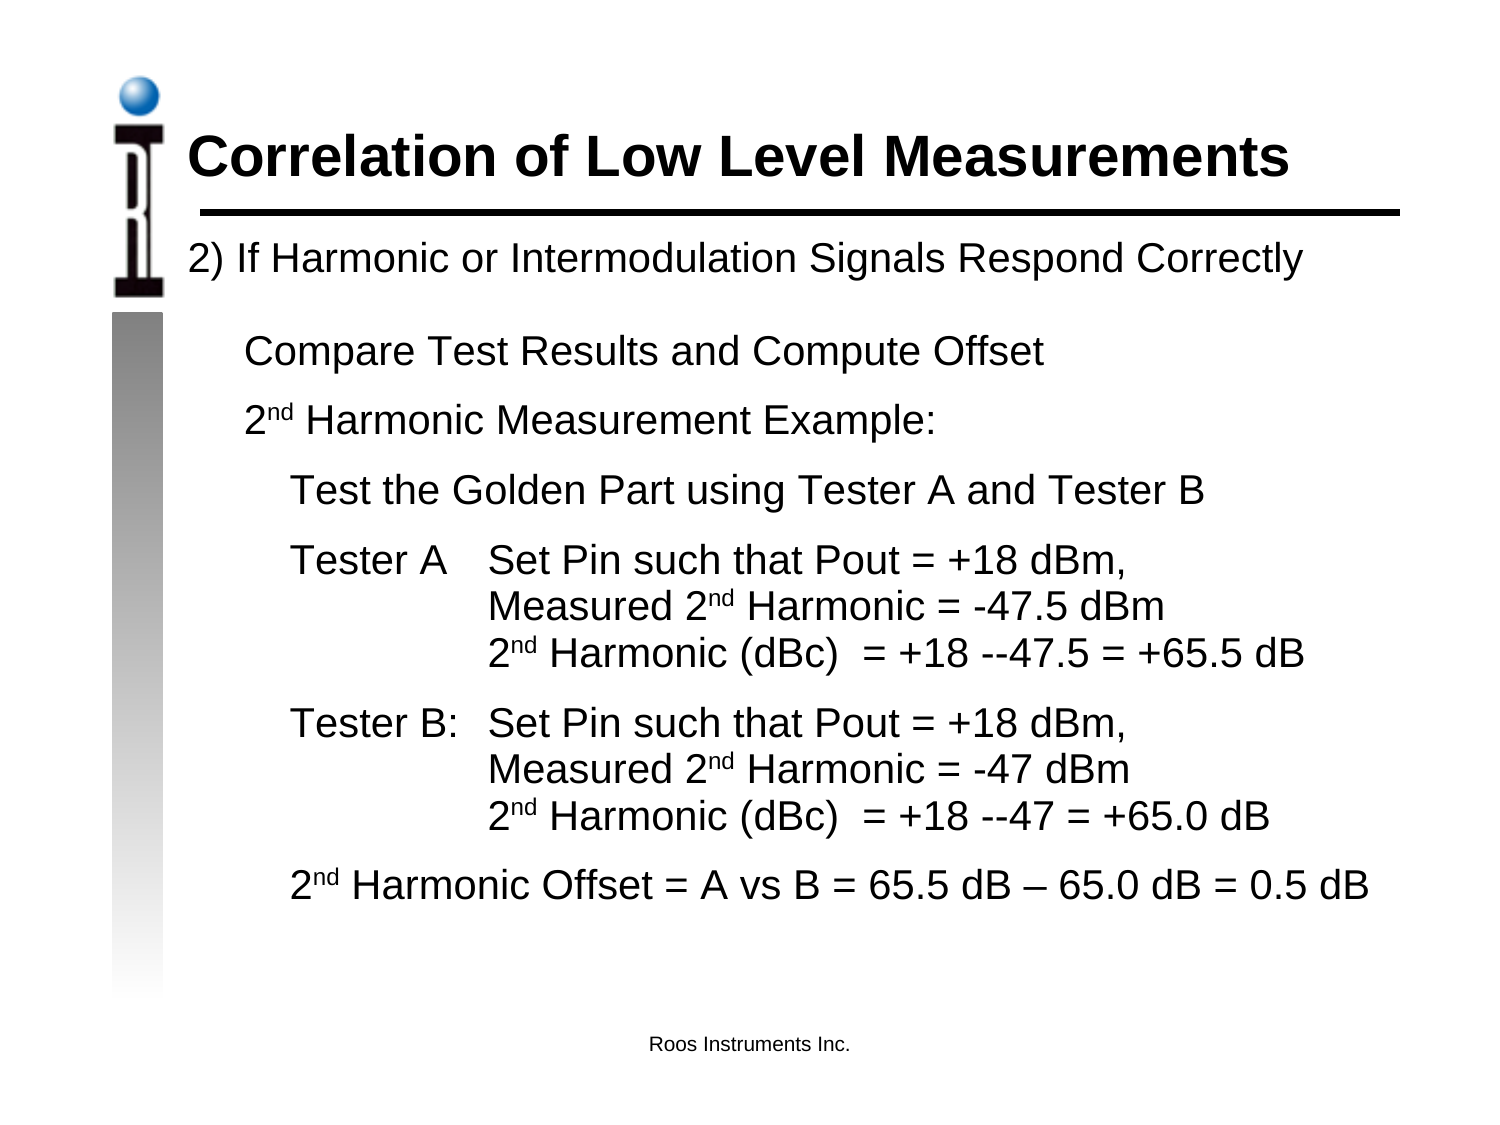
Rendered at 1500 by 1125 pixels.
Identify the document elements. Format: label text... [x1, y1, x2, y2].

picture [112, 74, 167, 302]
title Correlation of Low Level Measurements [187, 99, 1388, 213]
list 2) If Harmonic or Intermodulation Signals Respond Correctly Compare Test Results and Compute Offset 2nd Harmonic Measurement Example: Test the Golden Part using Tester A and Tester B Tester A Set Pin such that Pout = +18 dBm, Measured 2nd Harmonic = -47.5 dBm 2nd Harmonic (dBc) = +18 --47.5 = +65.5 dB Tester B: Set Pin such that Pout = +18 dBm, Measured 2nd Harmonic = -47 dBm 2nd Harmonic (dBc) = +18 --47 = +65.0 dB 2nd Harmonic Offset = A vs B = 65.5 dB – 65.0 dB = 0.5 dB [187, 234, 1388, 1125]
